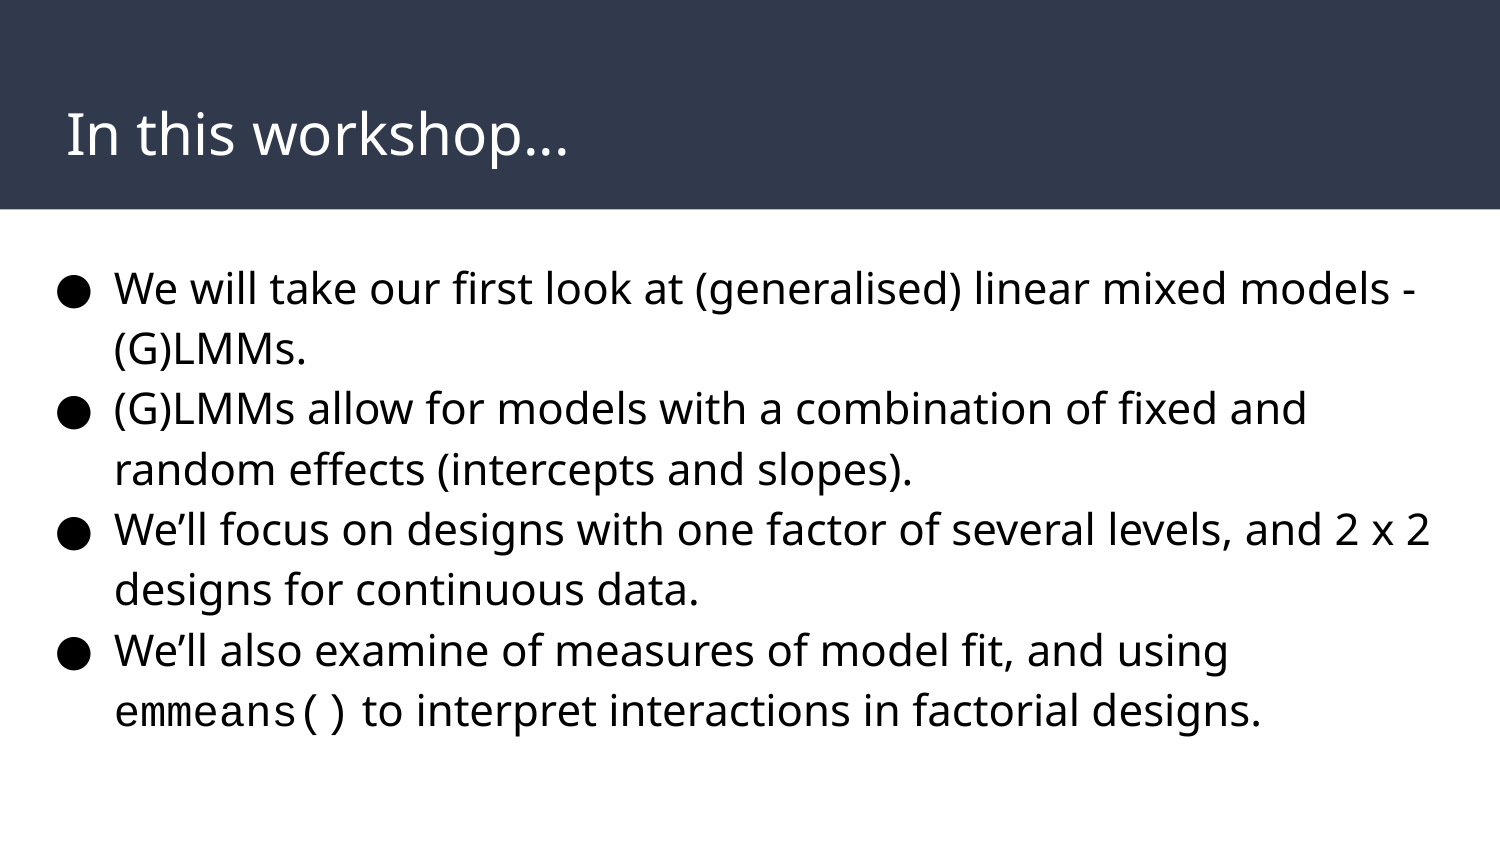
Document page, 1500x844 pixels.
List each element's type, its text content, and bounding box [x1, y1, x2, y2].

title In this workshop... [51, 82, 1449, 185]
text_box We will take our first look at (generalised) linear mixed models - (G)LMMs. (G)LMMs allow for models with a combination of fixed and random effects (intercepts and slopes). We’ll focus on designs with one factor of several levels, and 2 x 2 designs for continuous data. We’ll also examine of measures of model fit, and using emmeans() to interpret interactions in factorial designs. [24, 237, 1475, 824]
